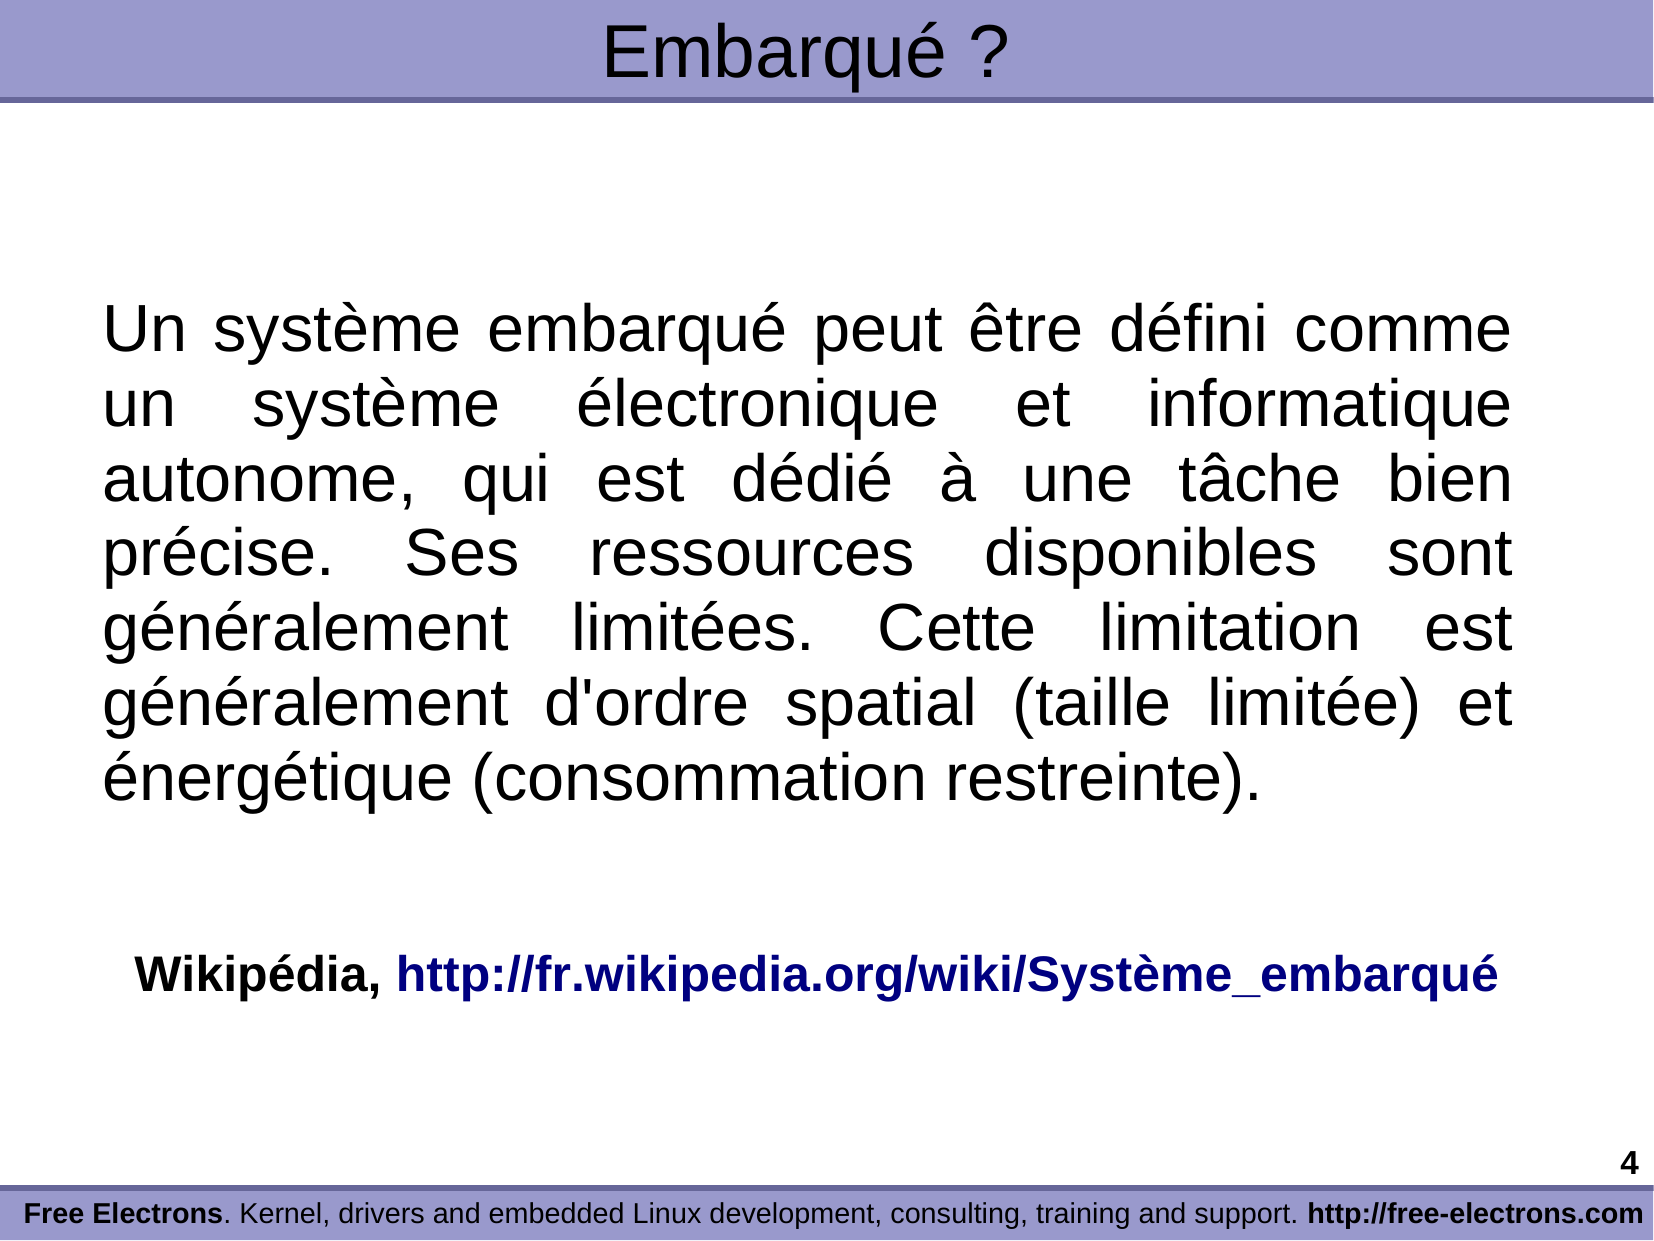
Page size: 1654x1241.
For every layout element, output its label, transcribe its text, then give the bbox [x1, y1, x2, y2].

subtitle Un système embarqué peut être défini comme un système électronique et informatique autonome, qui est dédié à une tâche bien précise. Ses ressources disponibles sont généralement limitées. Cette limitation est généralement d'ordre spatial (taille limitée) et énergétique (consommation restreinte). [101, 212, 1514, 893]
title Embarqué ? [60, 4, 1551, 98]
text_box Wikipédia, http://fr.wikipedia.org/wiki/Système_embarqué [95, 945, 1539, 1011]
